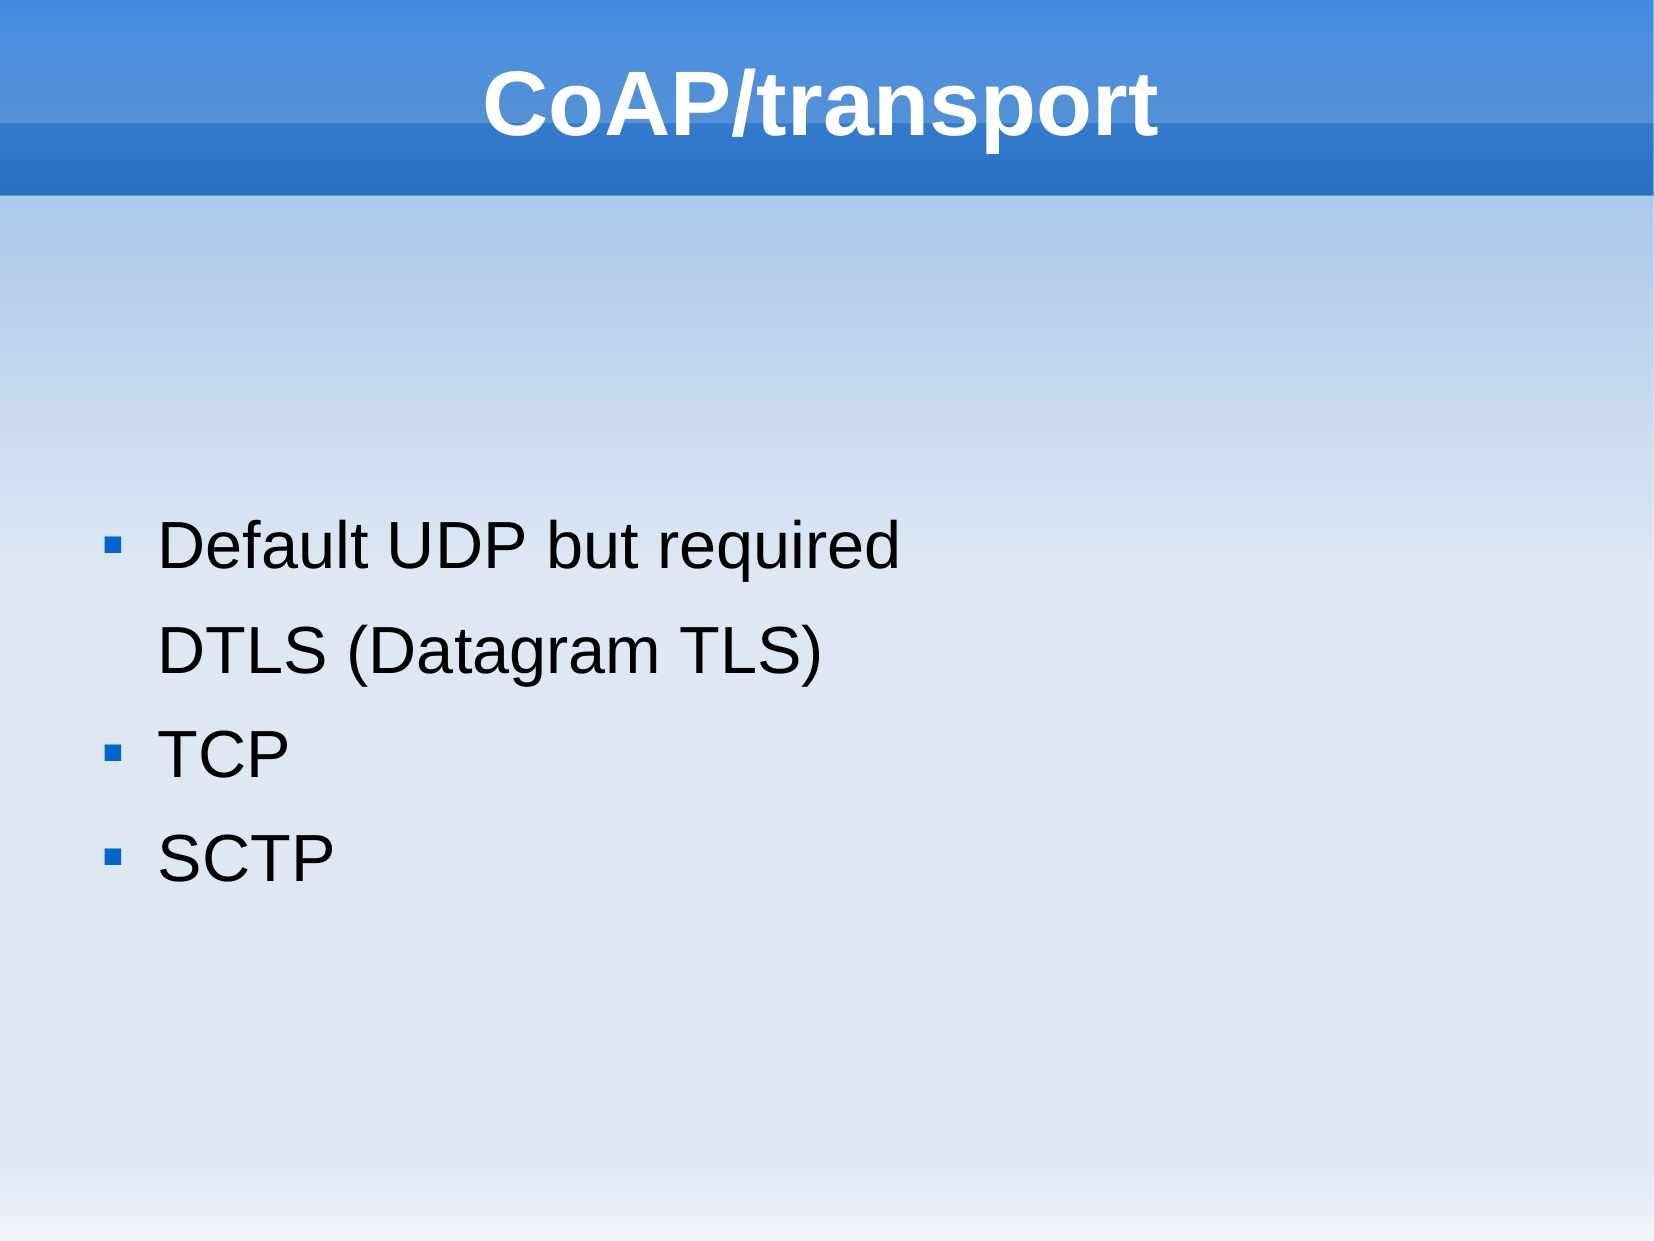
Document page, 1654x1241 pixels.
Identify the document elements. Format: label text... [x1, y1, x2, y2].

picture [0, 0, 1654, 1241]
title CoAP/transport [76, 0, 1565, 208]
list Default UDP but required DTLS (Datagram TLS) TCP SCTP [86, 300, 1576, 1119]
